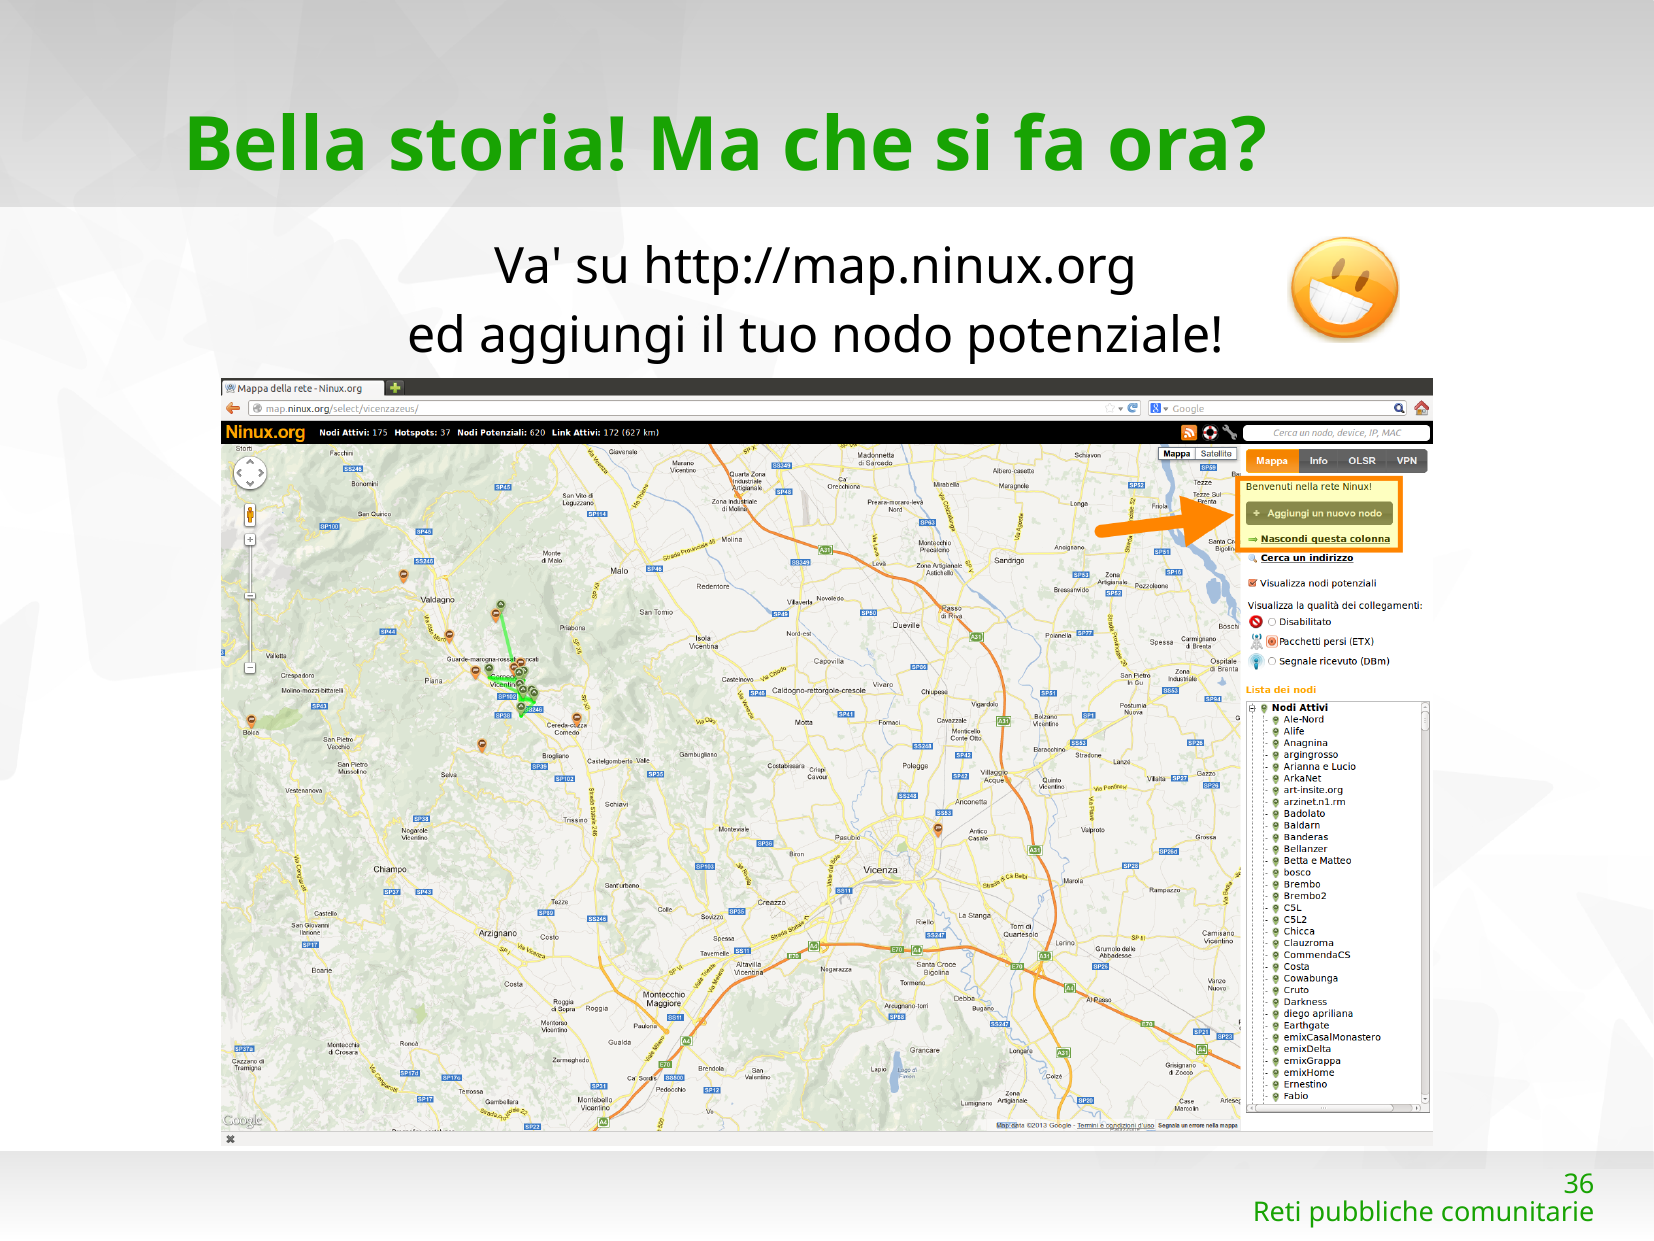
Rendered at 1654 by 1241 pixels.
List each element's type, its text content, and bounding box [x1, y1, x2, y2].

picture [0, 0, 1654, 1169]
title Bella storia! Ma che si fa ora? [183, 53, 1453, 231]
picture [1287, 236, 1400, 343]
list Va' su http://map.ninux.org ed aggiungi il tuo nodo potenziale! [159, 230, 1430, 414]
